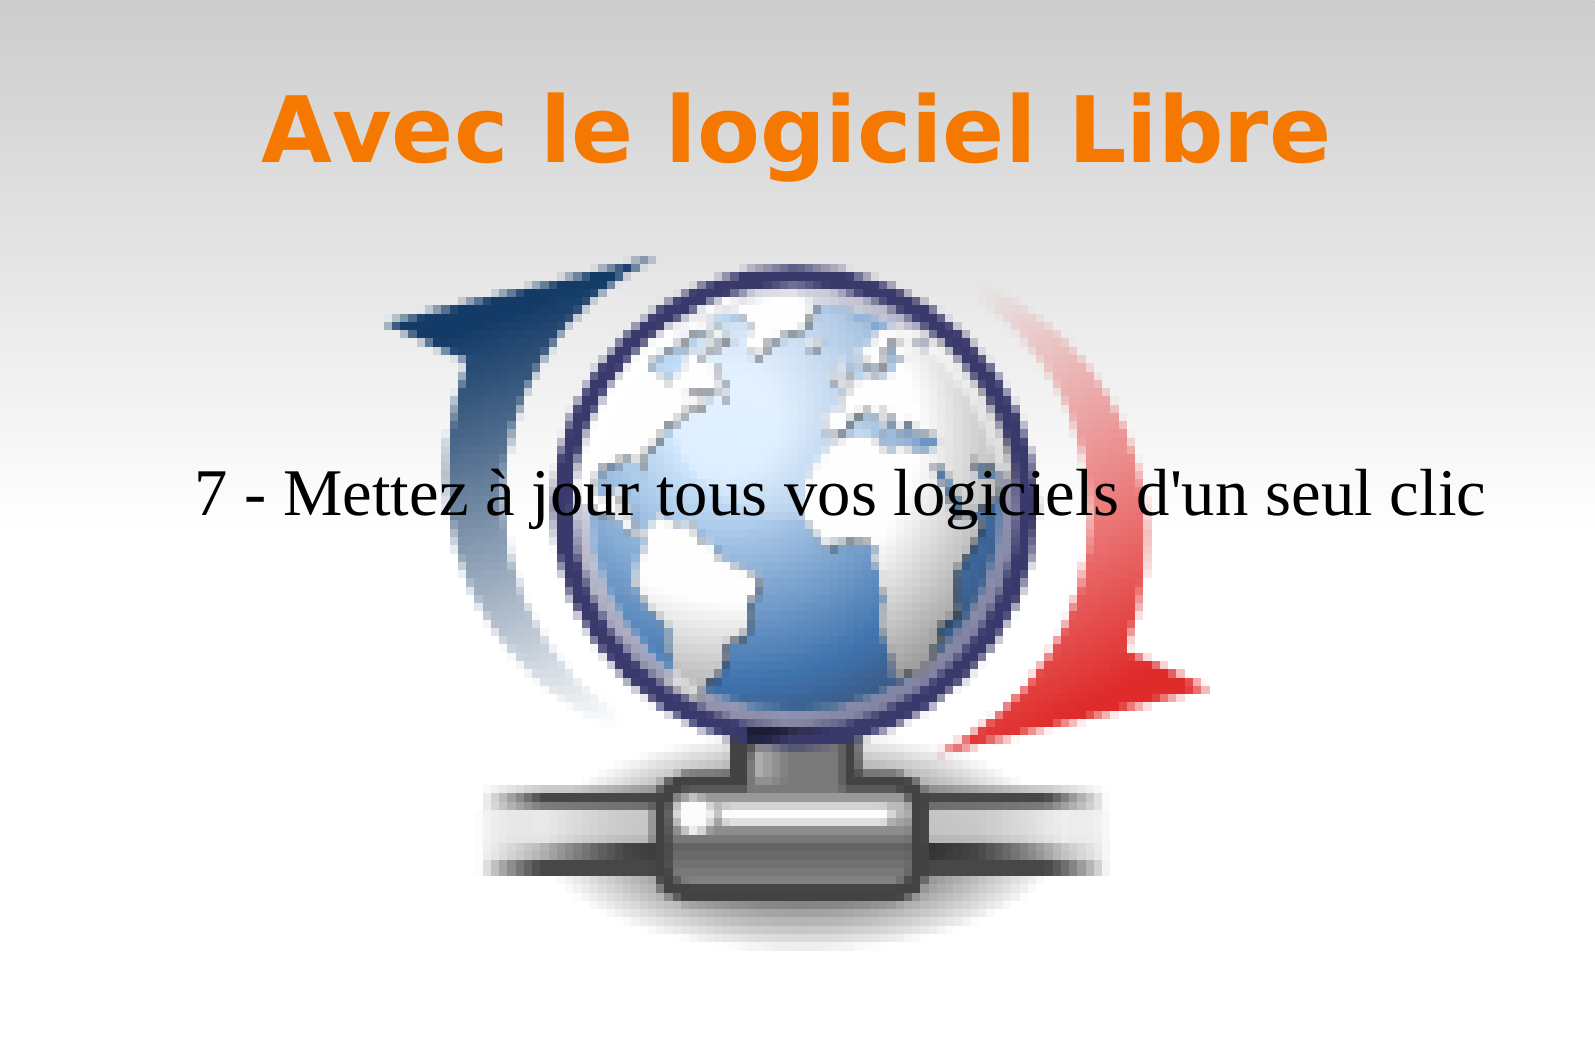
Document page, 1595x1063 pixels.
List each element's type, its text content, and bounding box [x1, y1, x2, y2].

list 7 - Mettez à jour tous vos logiciels d'un seul clic [814, 248, 1516, 936]
picture [79, 248, 1210, 951]
title Avec le logiciel Libre [79, 49, 1515, 213]
